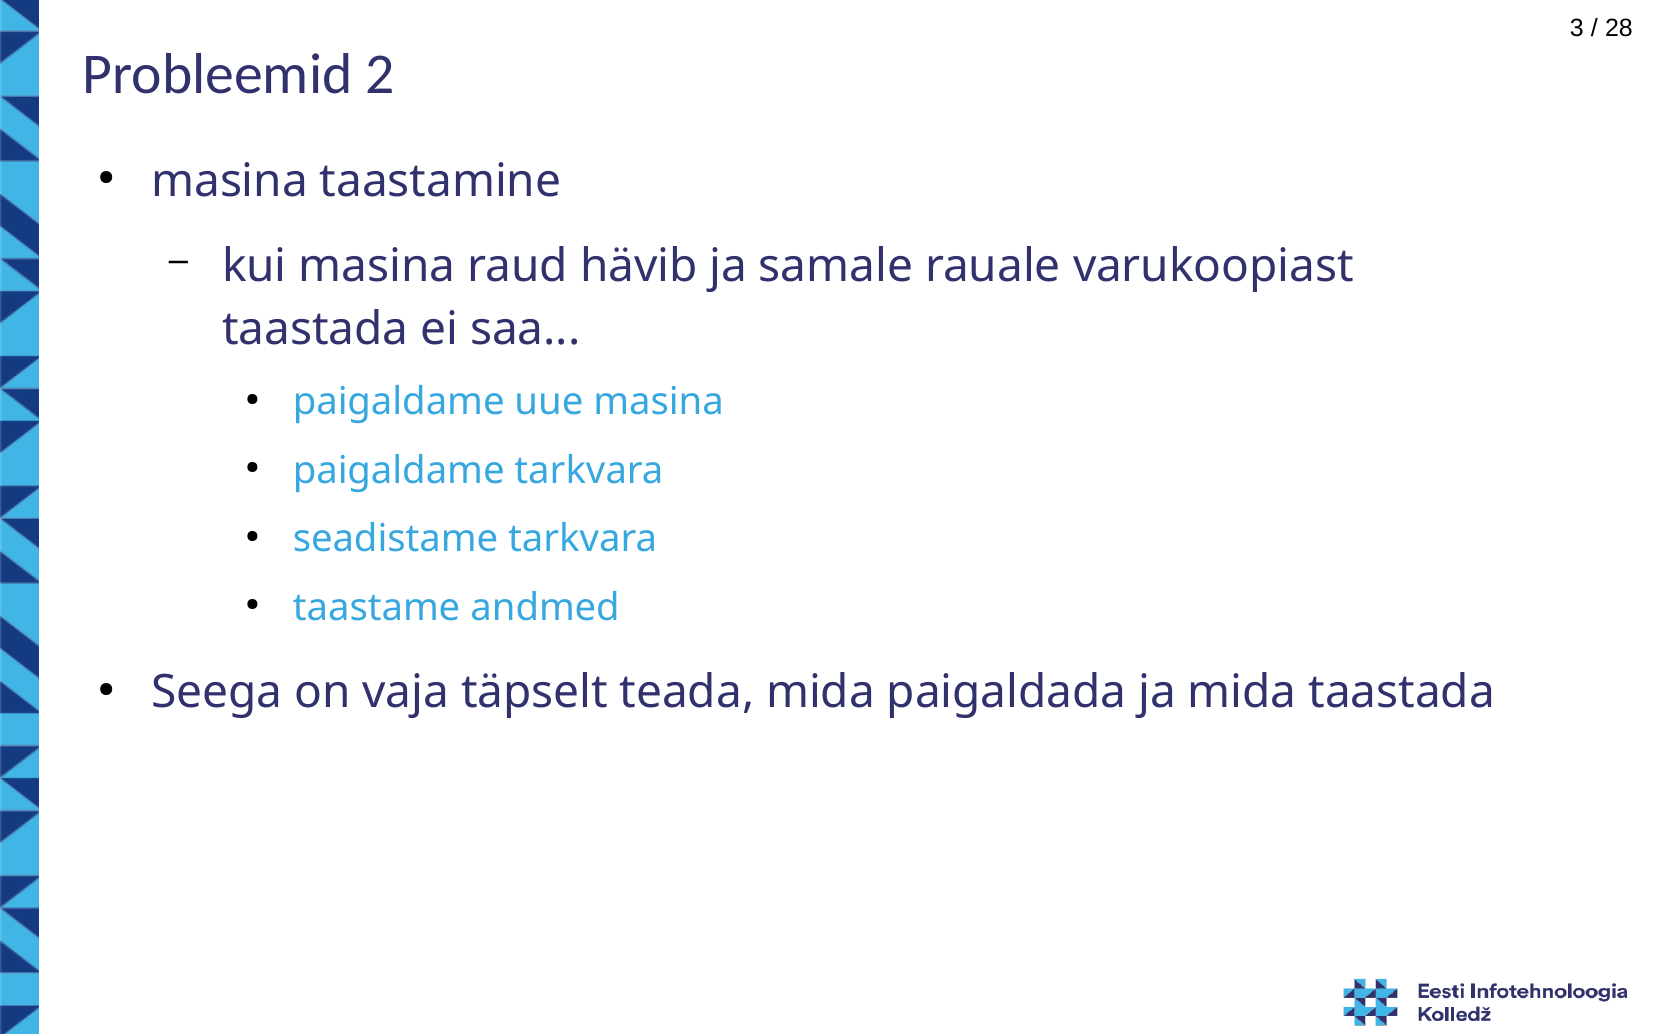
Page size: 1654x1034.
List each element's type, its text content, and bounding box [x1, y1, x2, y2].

title Probleemid 2 [82, 41, 1571, 119]
list masina taastamine kui masina raud hävib ja samale rauale varukoopiast taastada ei saa... paigaldame uue masina paigaldame tarkvara seadistame tarkvara taastame andmed Seega on vaja täpselt teada, mida paigaldada ja mida taastada [80, 147, 1536, 866]
